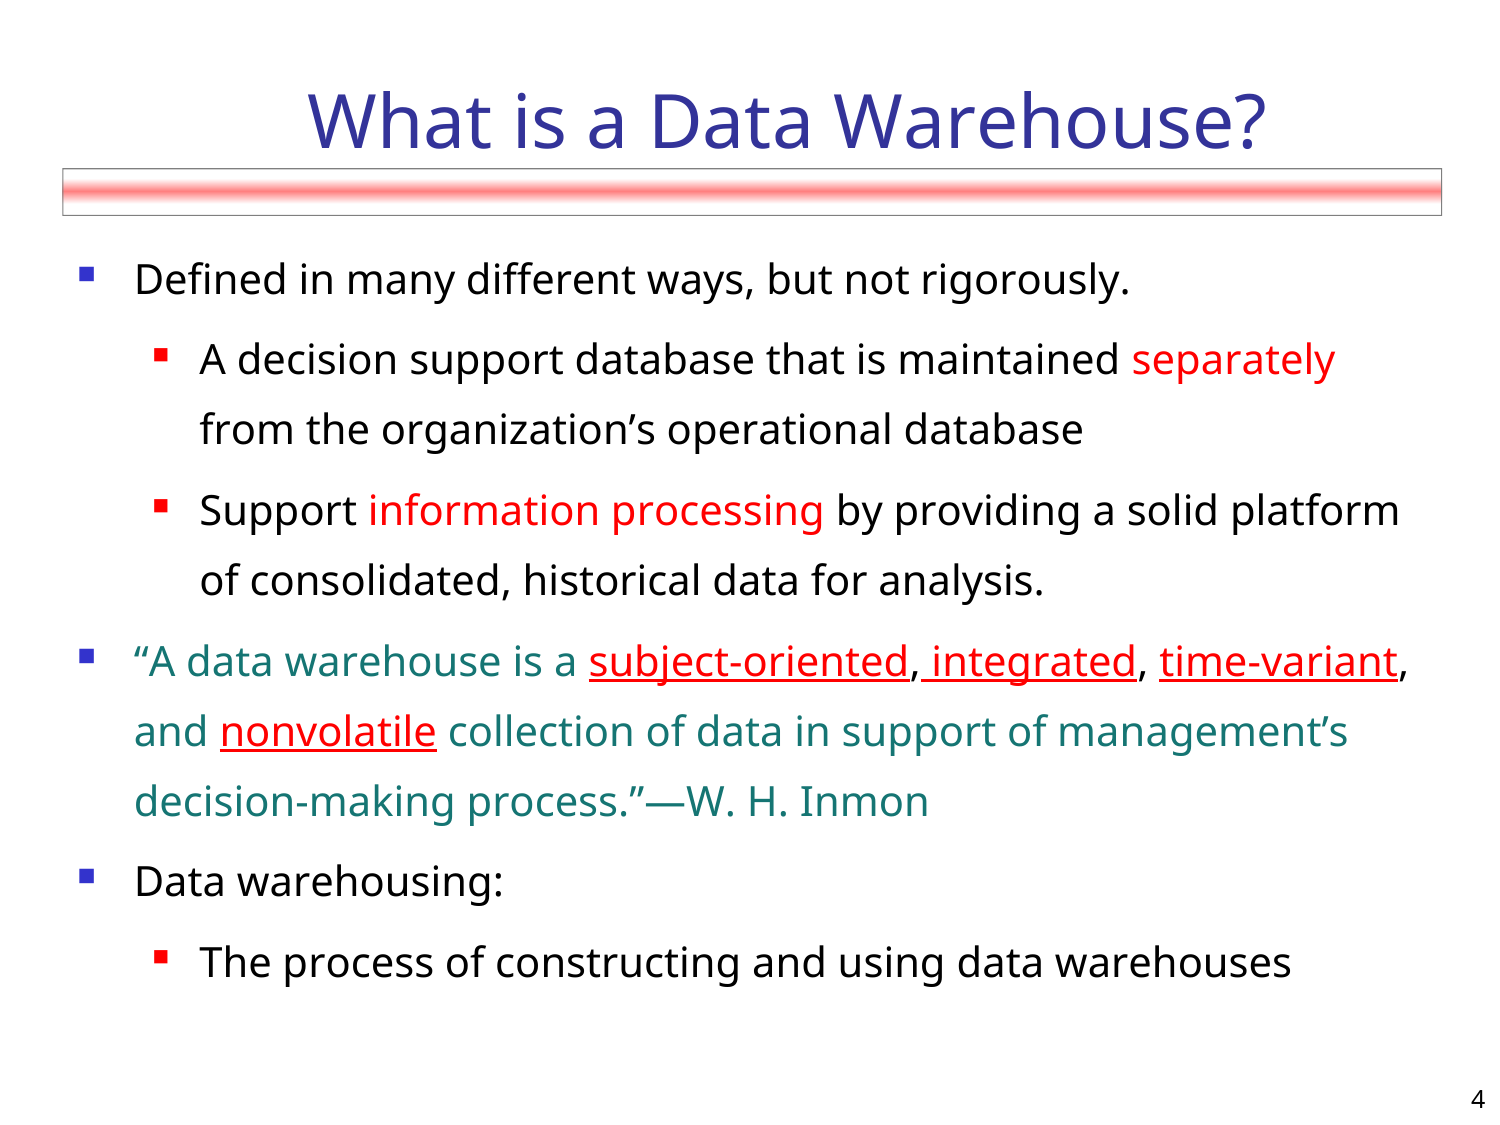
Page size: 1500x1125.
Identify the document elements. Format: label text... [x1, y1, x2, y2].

list Defined in many different ways, but not rigorously. A decision support database that is maintained separately from the organization’s operational database Support information processing by providing a solid platform of consolidated, historical data for analysis. “A data warehouse is a subject-oriented, integrated, time-variant, and nonvolatile collection of data in support of management’s decision-making process.”—W. H. Inmon Data warehousing: The process of constructing and using data warehouses [62, 224, 1426, 1075]
title What is a Data Warehouse? [212, 50, 1363, 188]
text_box <number> [1187, 1050, 1500, 1125]
